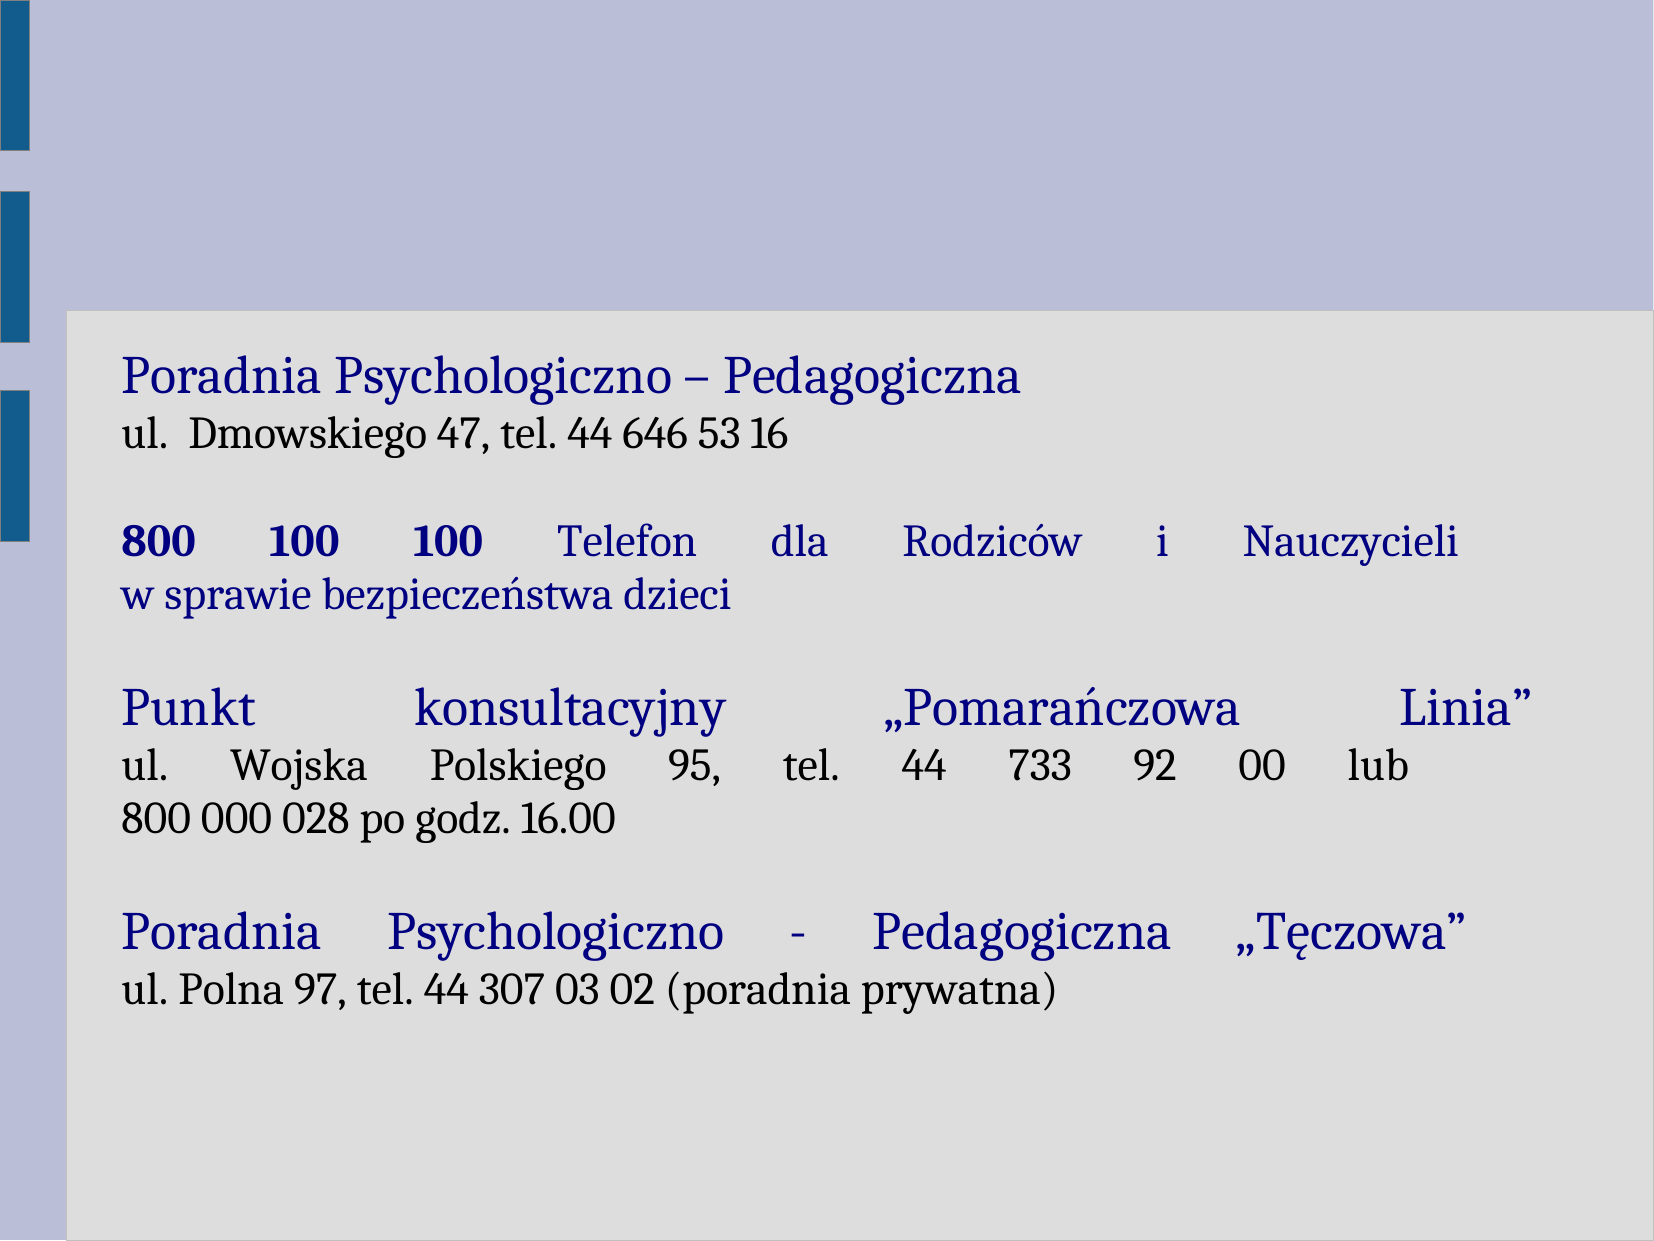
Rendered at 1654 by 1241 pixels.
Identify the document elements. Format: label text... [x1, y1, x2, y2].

list Poradnia Psychologiczno – Pedagogiczna ul. Dmowskiego 47, tel. 44 646 53 16 800 100 100 Telefon dla Rodziców i Nauczycieli w sprawie bezpieczeństwa dzieci Punkt konsultacyjny „Pomarańczowa Linia” ul. Wojska Polskiego 95, tel. 44 733 92 00 lub 800 000 028 po godz. 16.00 Poradnia Psychologiczno - Pedagogiczna „Tęczowa” ul. Polna 97, tel. 44 307 03 02 (poradnia prywatna) [121, 344, 1534, 1127]
